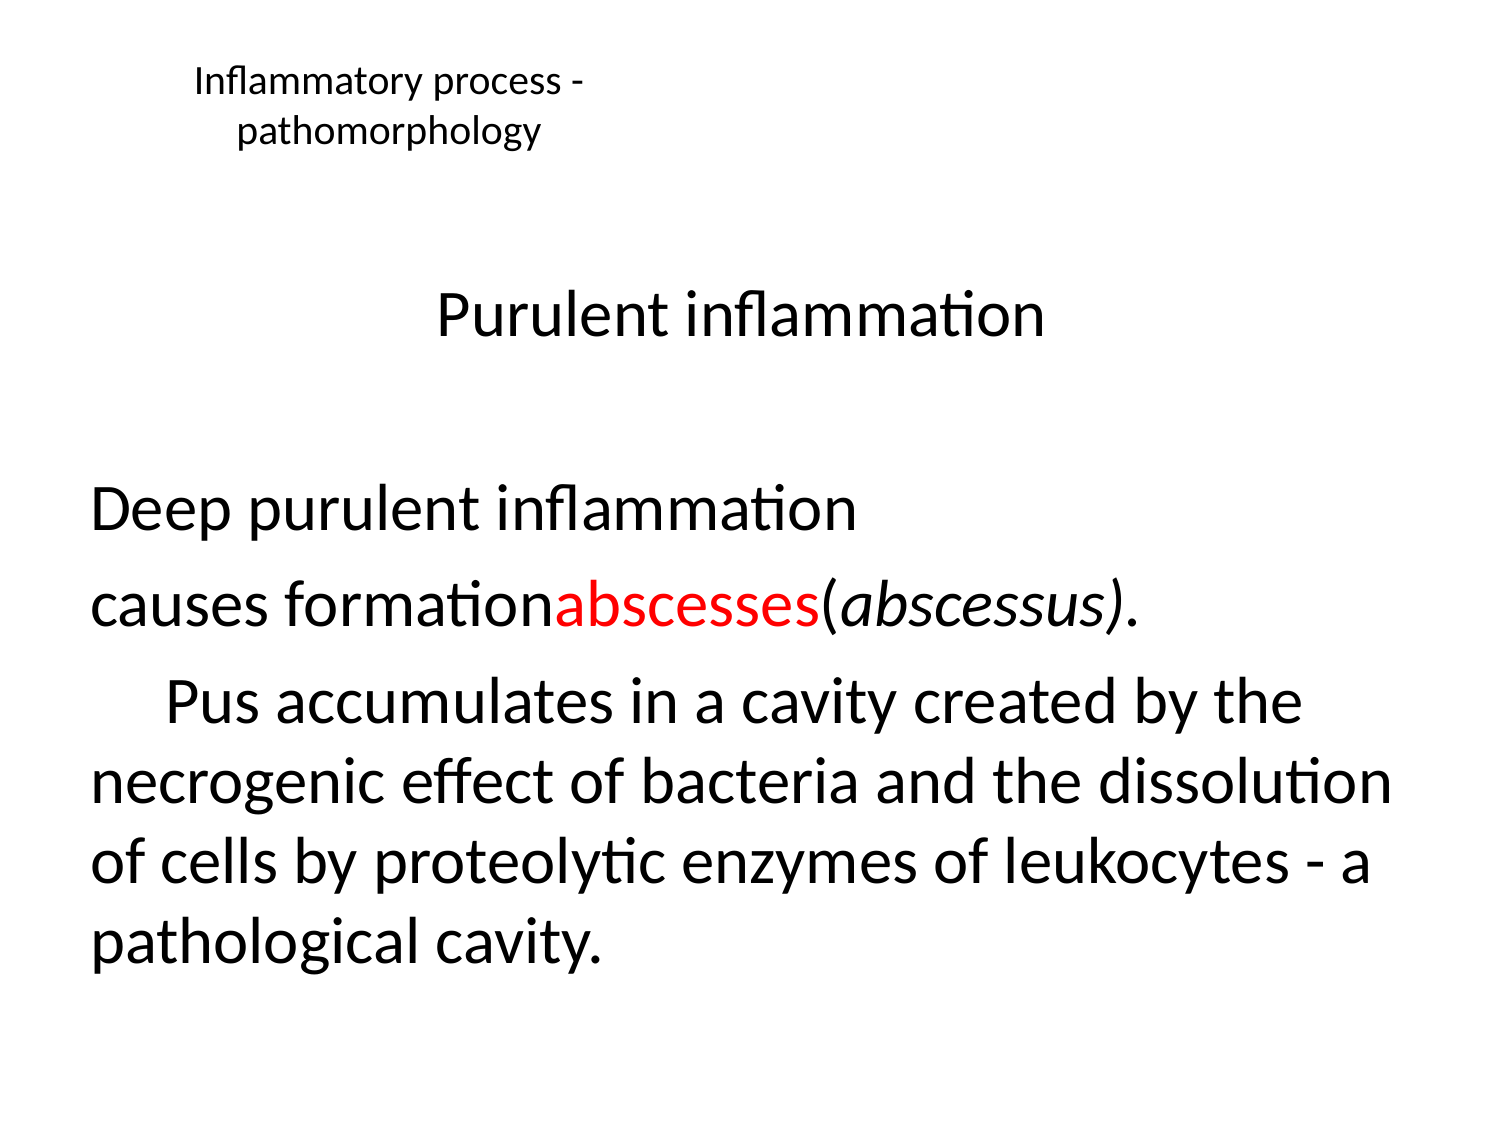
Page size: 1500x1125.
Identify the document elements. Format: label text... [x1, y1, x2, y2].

title Inflammatory process - pathomorphology [75, 45, 703, 126]
list Purulent inflammation Deep purulent inflammation causes formationabscesses(abscessus). Pus accumulates in a cavity created by the necrogenic effect of bacteria and the dissolution of cells by proteolytic enzymes of leukocytes - a pathological cavity. [75, 262, 1426, 1005]
